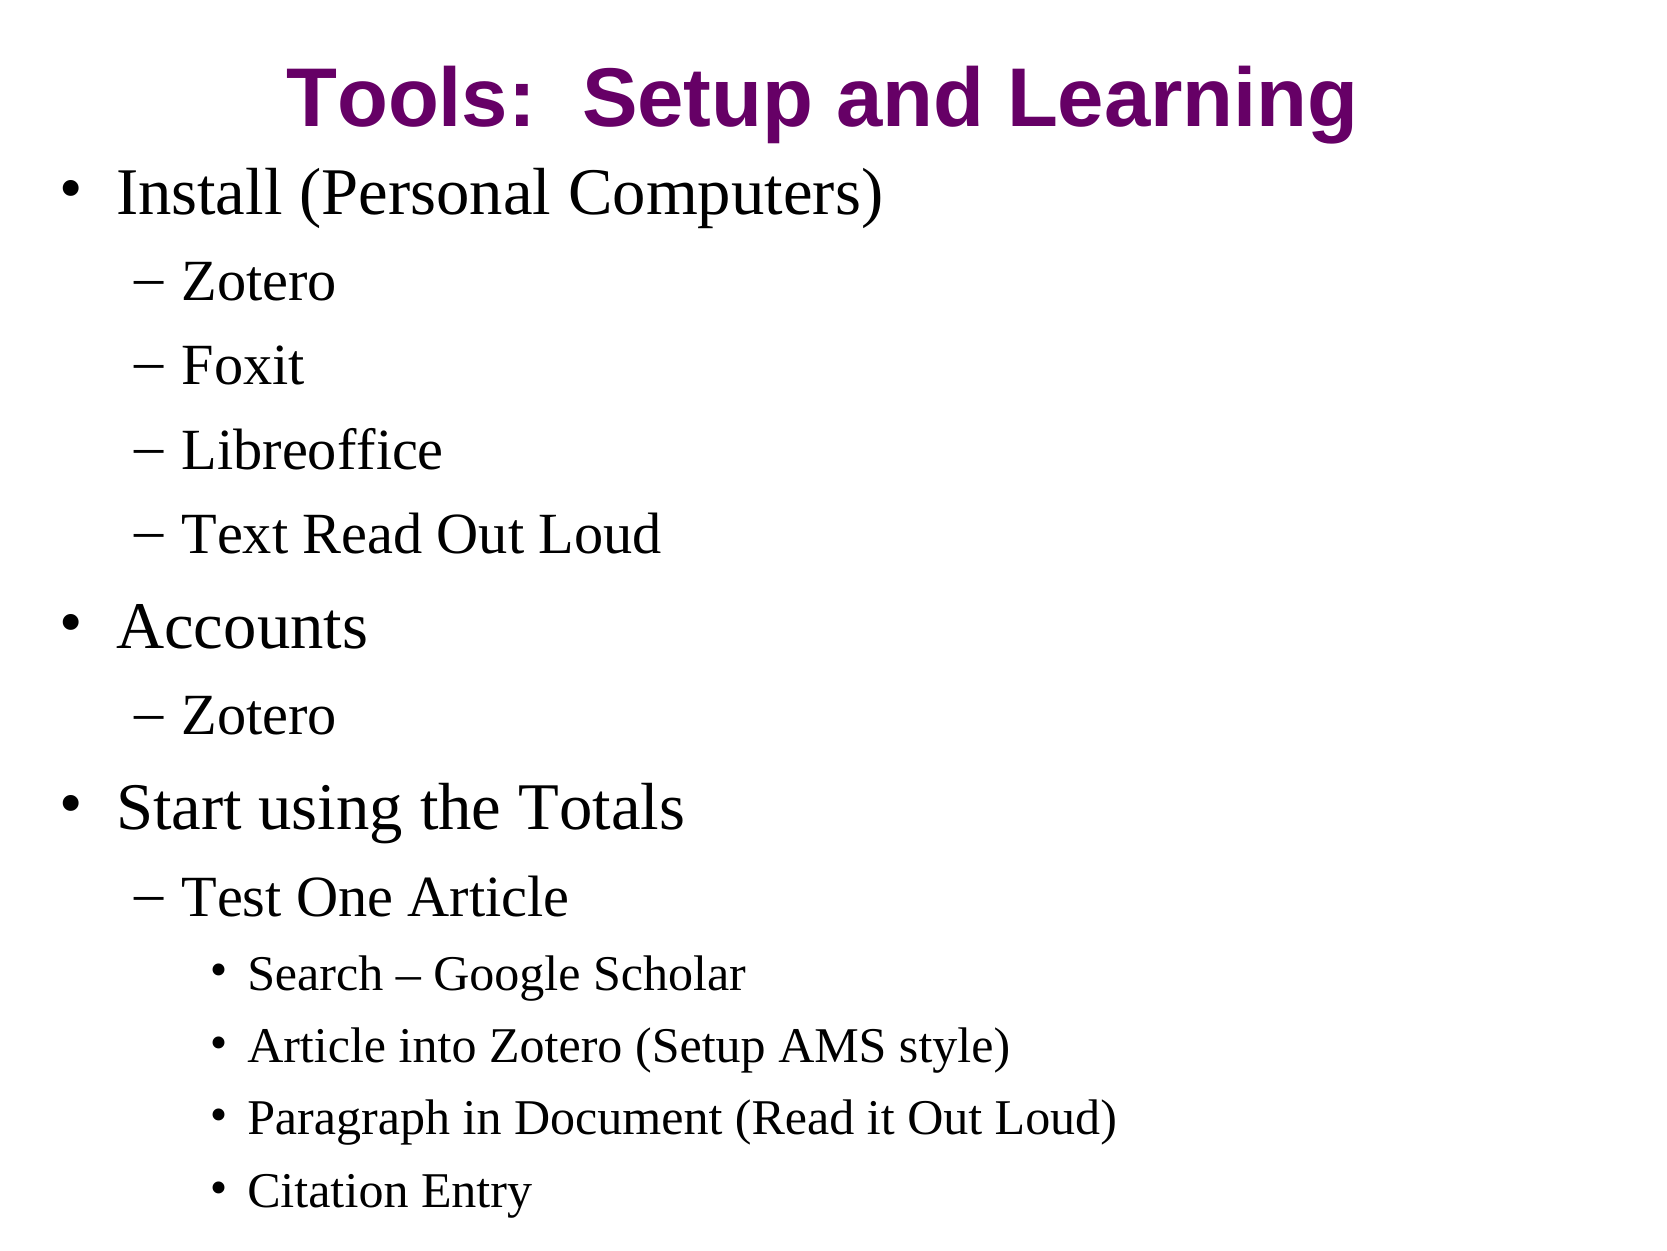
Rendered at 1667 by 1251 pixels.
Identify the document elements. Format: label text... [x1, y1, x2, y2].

title Tools: Setup and Learning [0, 35, 1667, 151]
list Install (Personal Computers) Zotero Foxit Libreoffice Text Read Out Loud Accounts Zotero Start using the Totals Test One Article Search – Google Scholar Article into Zotero (Setup AMS style) Paragraph in Document (Read it Out Loud) Citation Entry [45, 139, 1636, 1226]
